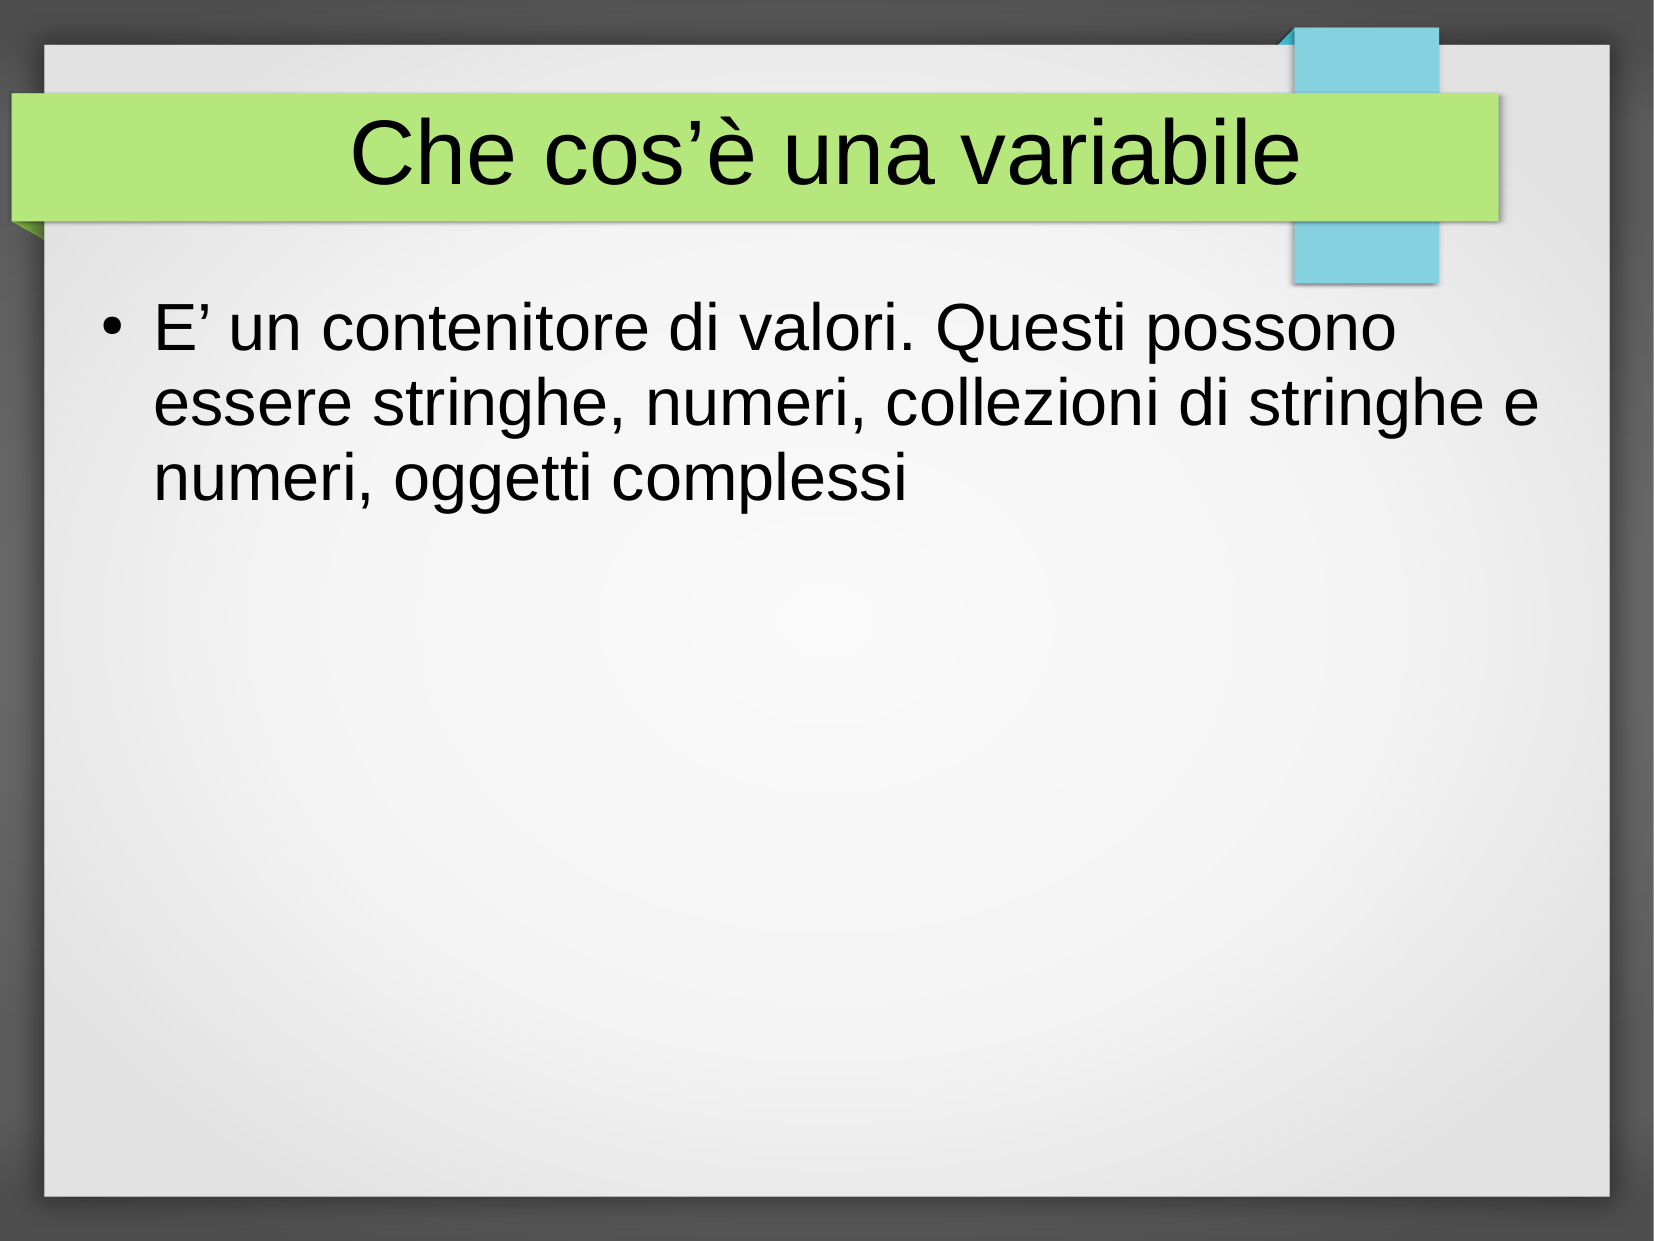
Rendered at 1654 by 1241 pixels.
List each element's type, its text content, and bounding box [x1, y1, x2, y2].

title Che cos’è una variabile [82, 49, 1571, 257]
list E’ un contenitore di valori. Questi possono essere stringhe, numeri, collezioni di stringhe e numeri, oggetti complessi [82, 290, 1571, 1146]
picture [0, 0, 1654, 1241]
